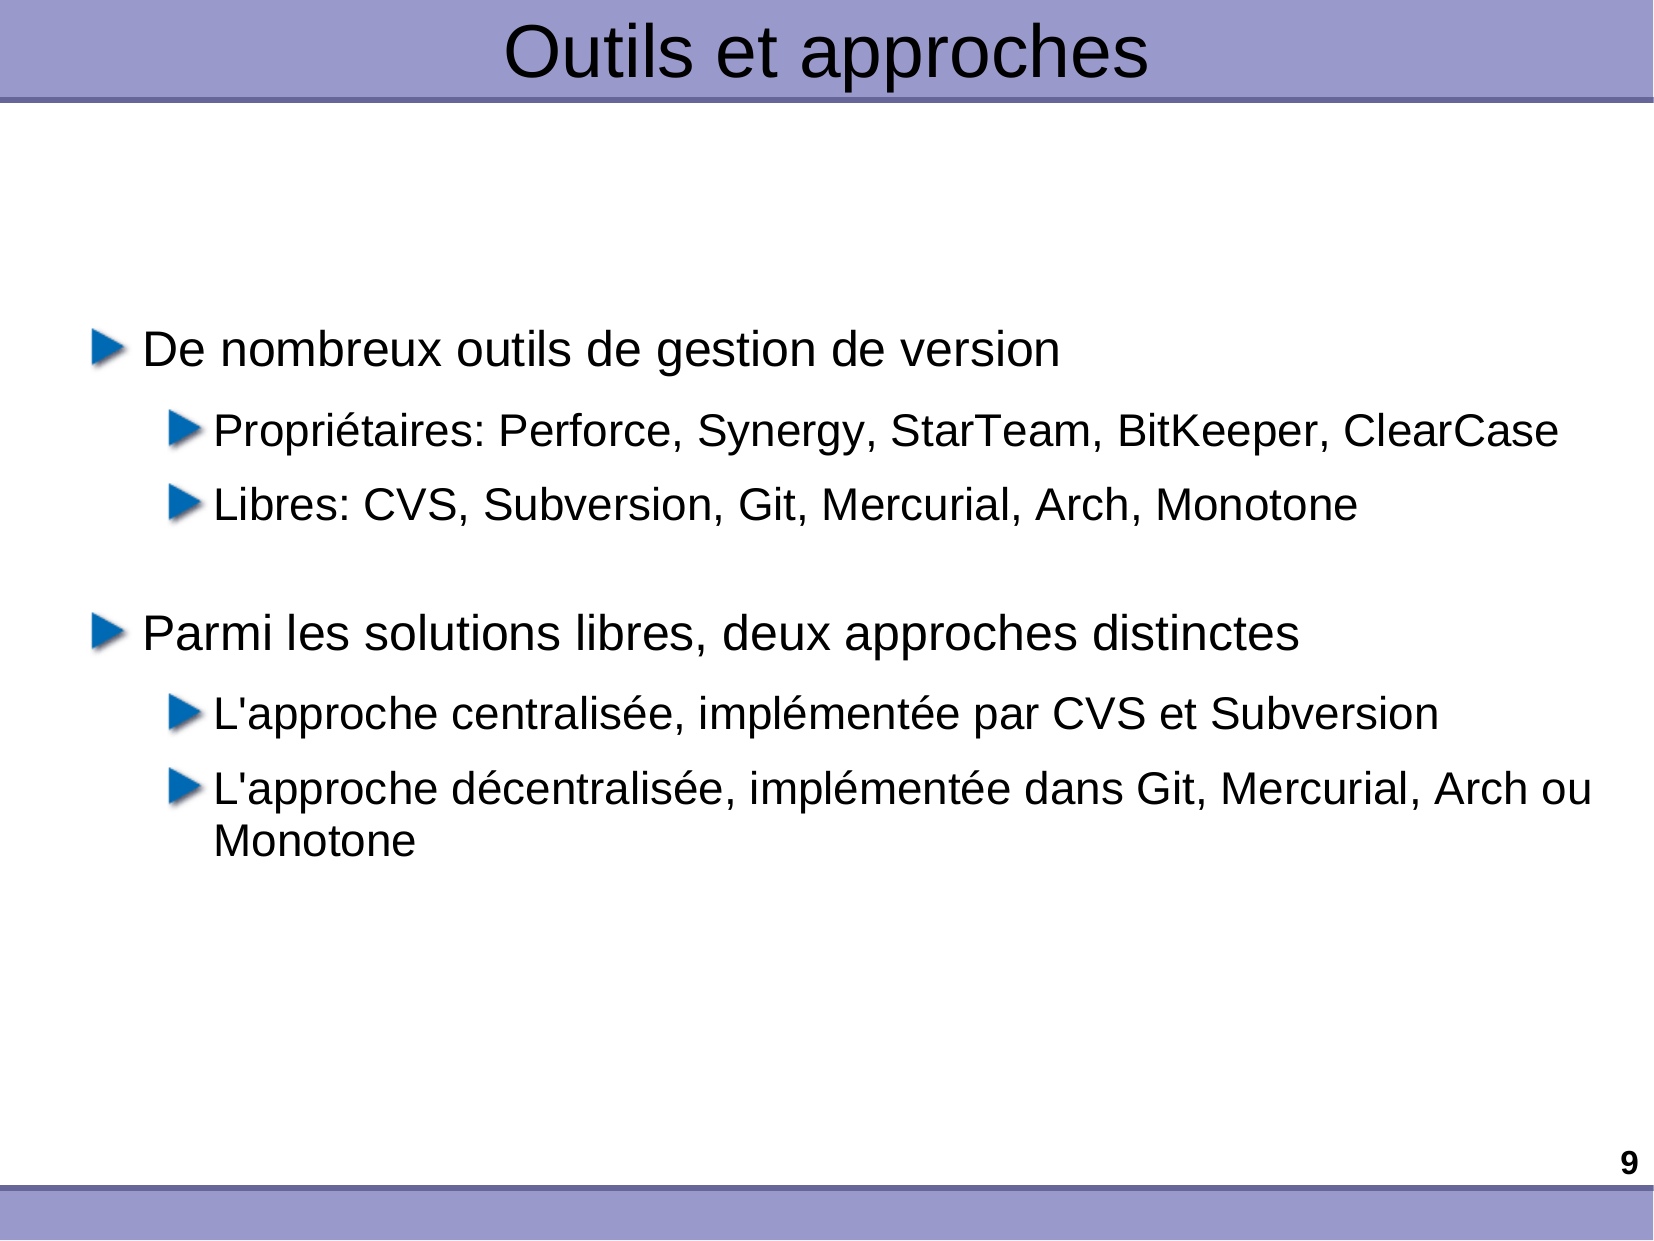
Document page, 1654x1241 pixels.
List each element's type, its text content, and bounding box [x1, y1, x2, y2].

list De nombreux outils de gestion de version Propriétaires: Perforce, Synergy, StarTeam, BitKeeper, ClearCase Libres: CVS, Subversion, Git, Mercurial, Arch, Monotone Parmi les solutions libres, deux approches distinctes L'approche centralisée, implémentée par CVS et Subversion L'approche décentralisée, implémentée dans Git, Mercurial, Arch ou Monotone [71, 321, 1595, 946]
title Outils et approches [0, 4, 1654, 98]
